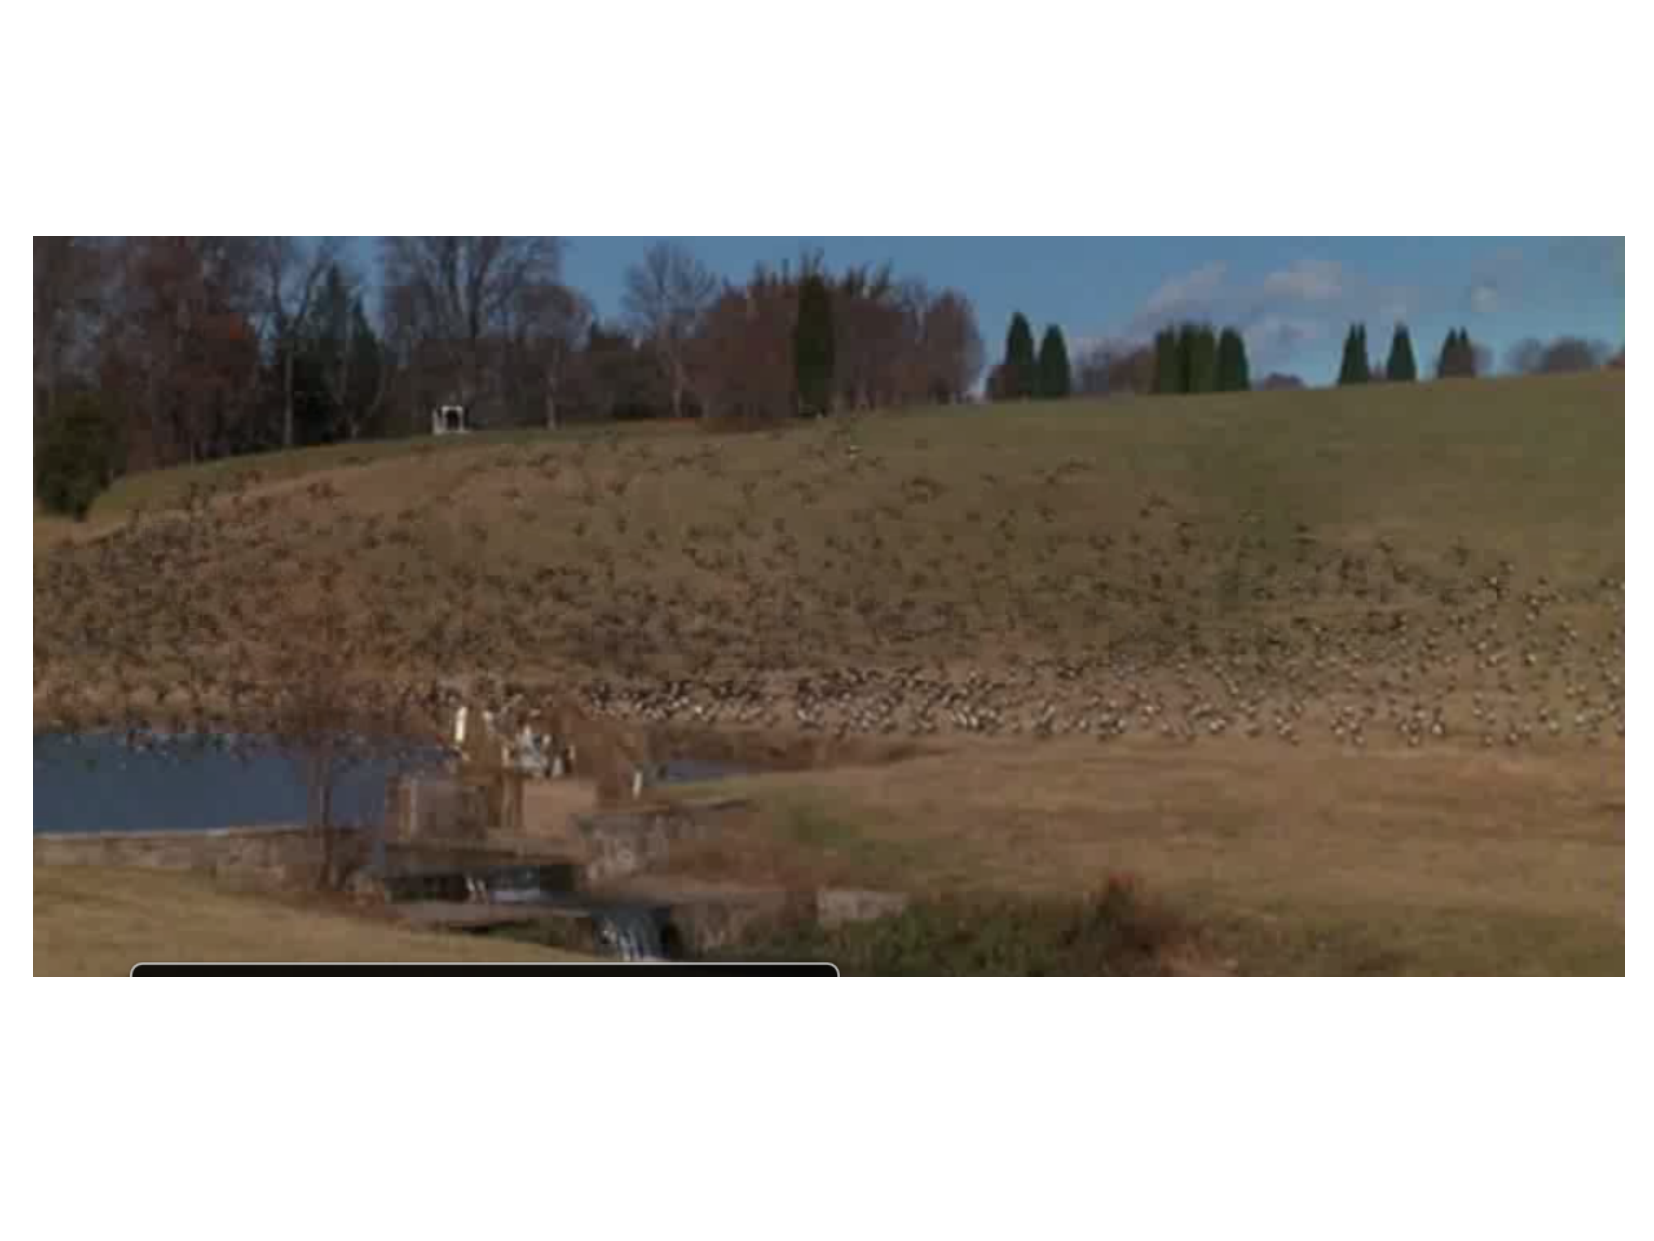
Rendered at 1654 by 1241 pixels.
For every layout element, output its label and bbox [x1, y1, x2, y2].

picture [33, 236, 1625, 977]
